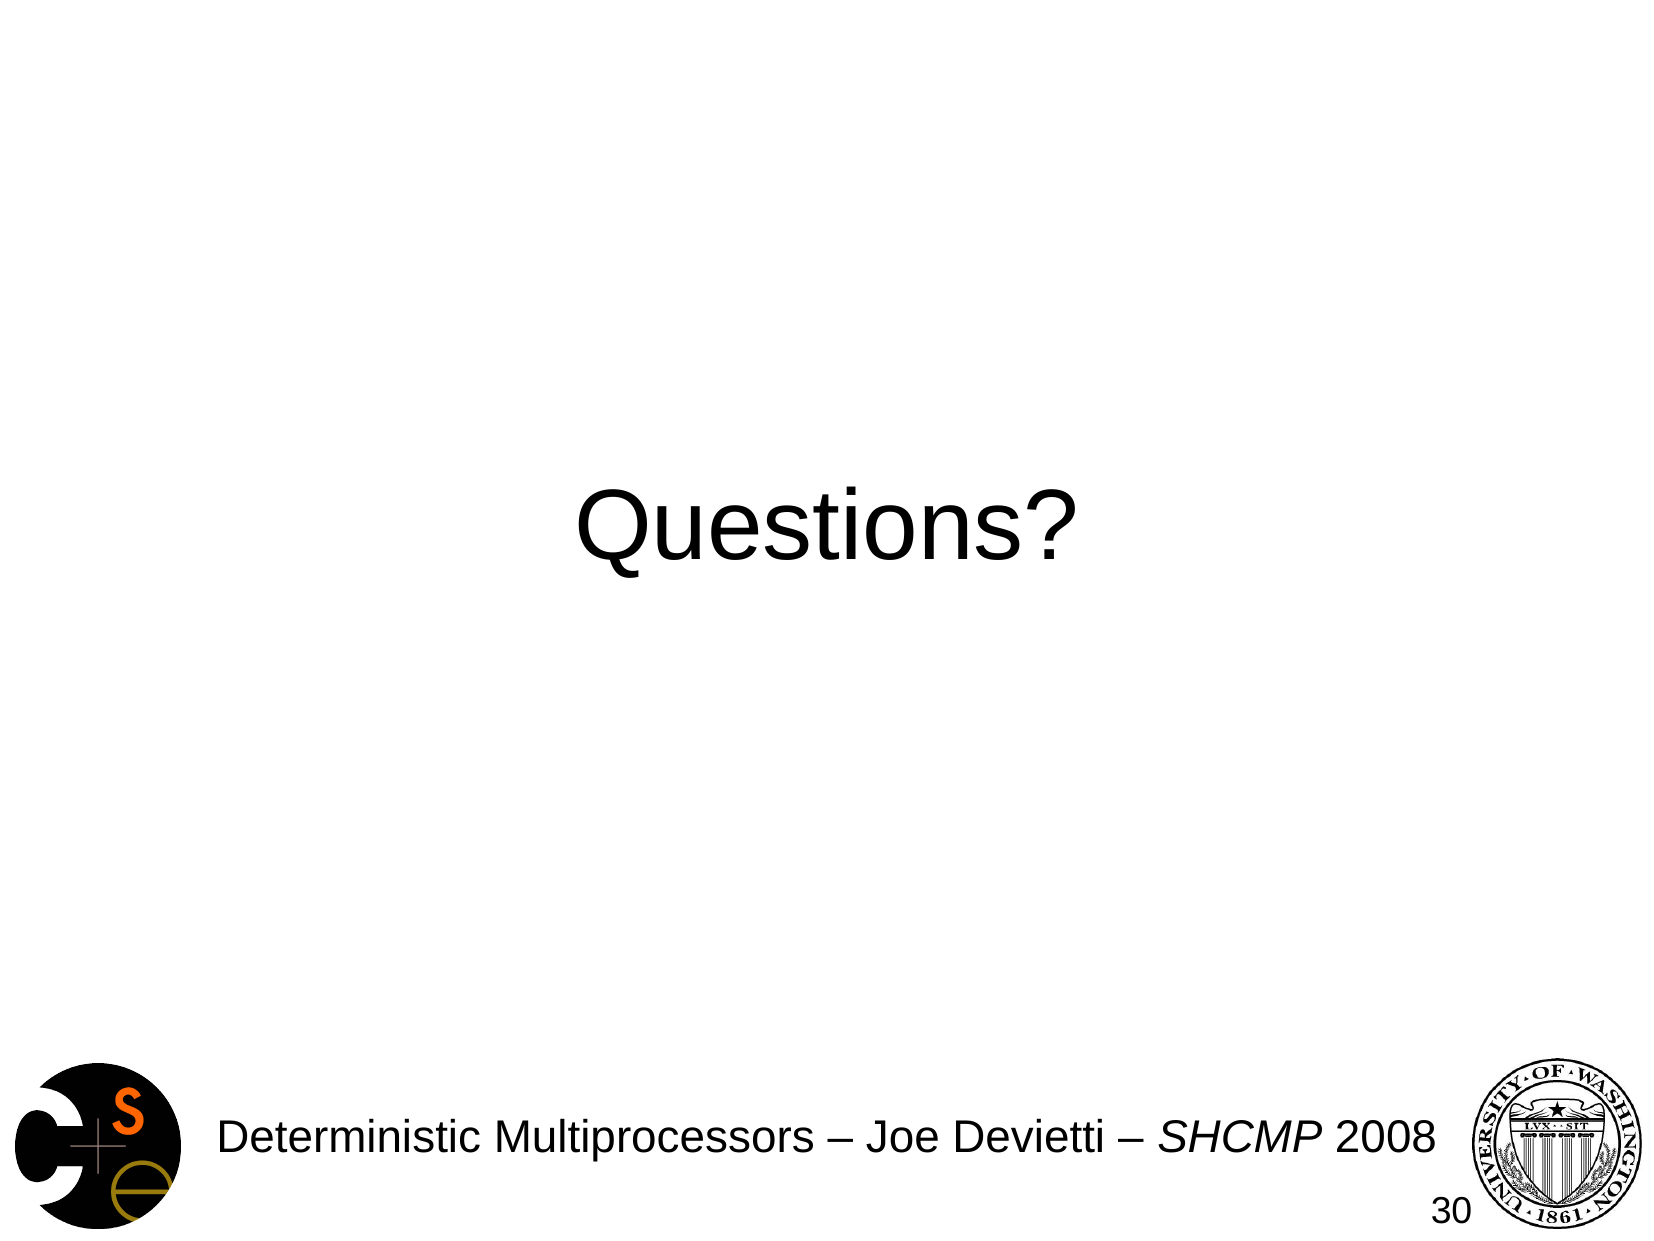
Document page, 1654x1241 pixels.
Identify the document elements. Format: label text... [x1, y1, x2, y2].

picture [1472, 1058, 1642, 1229]
subtitle Questions? [82, 56, 1571, 994]
picture [15, 1063, 181, 1229]
